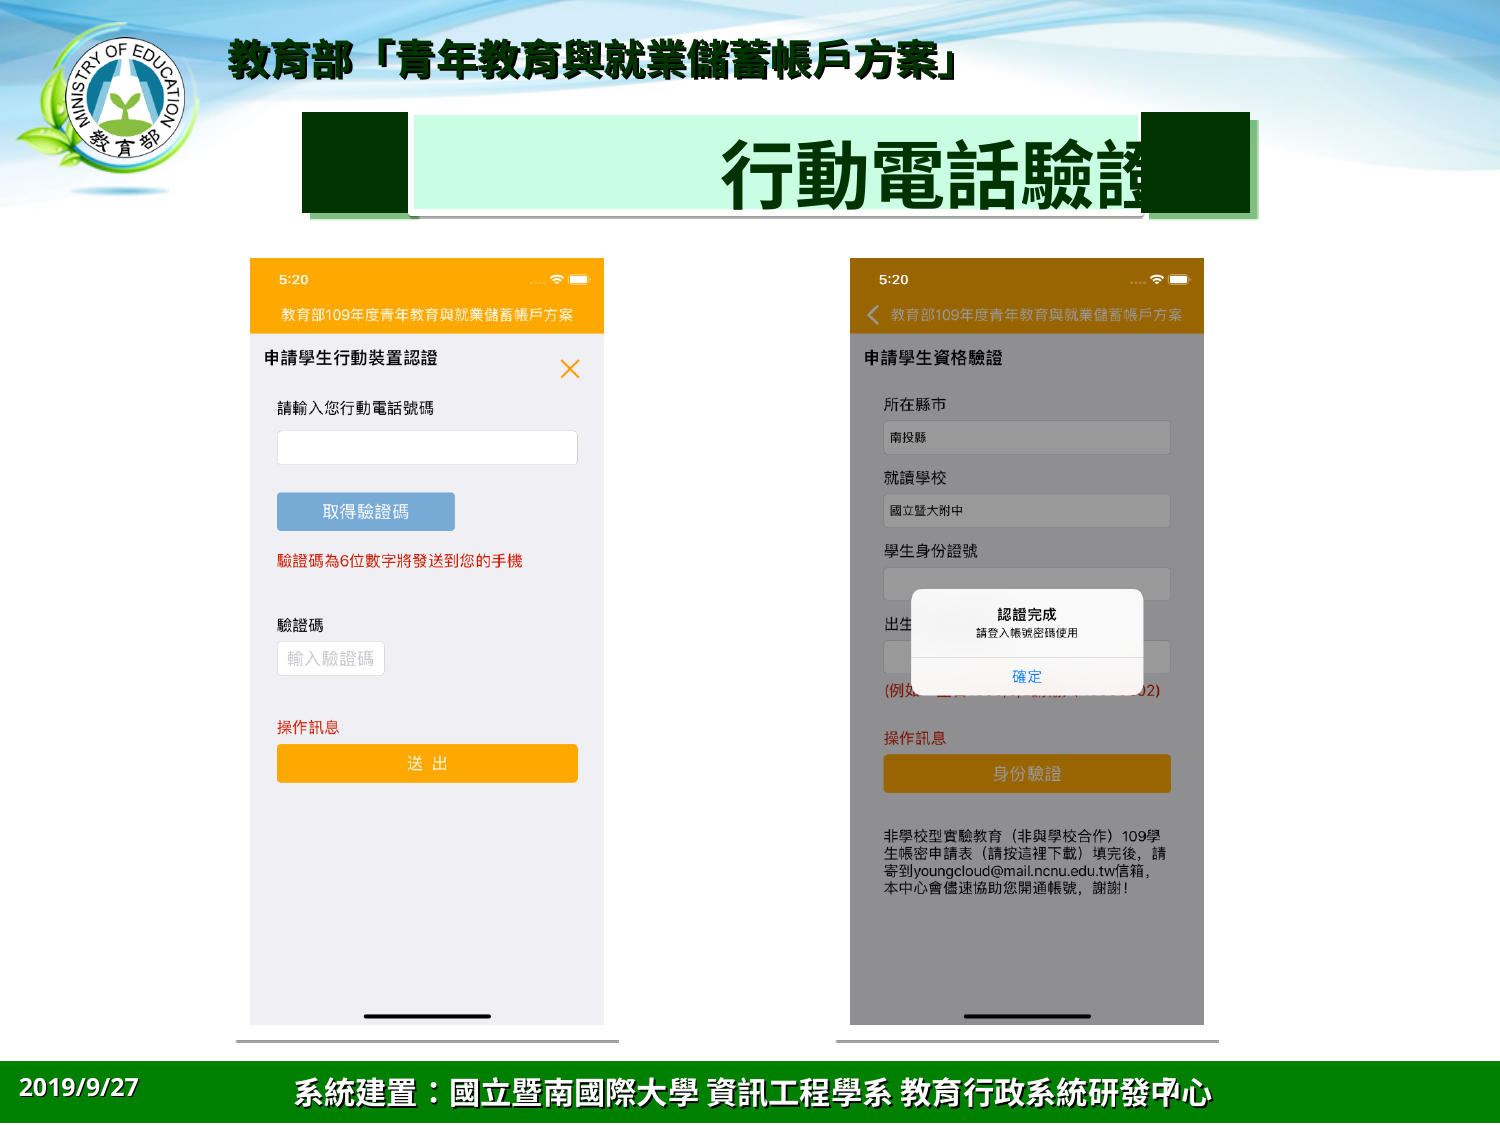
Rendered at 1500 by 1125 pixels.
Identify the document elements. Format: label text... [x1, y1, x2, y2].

text_box [302, 112, 411, 213]
picture [249, 258, 605, 1025]
text_box 7 [1147, 1063, 1498, 1117]
text_box 2019/9/27 [3, 1063, 354, 1117]
text_box 行動電話驗證 [411, 112, 1141, 213]
picture [849, 258, 1205, 1025]
text_box [1141, 112, 1250, 213]
